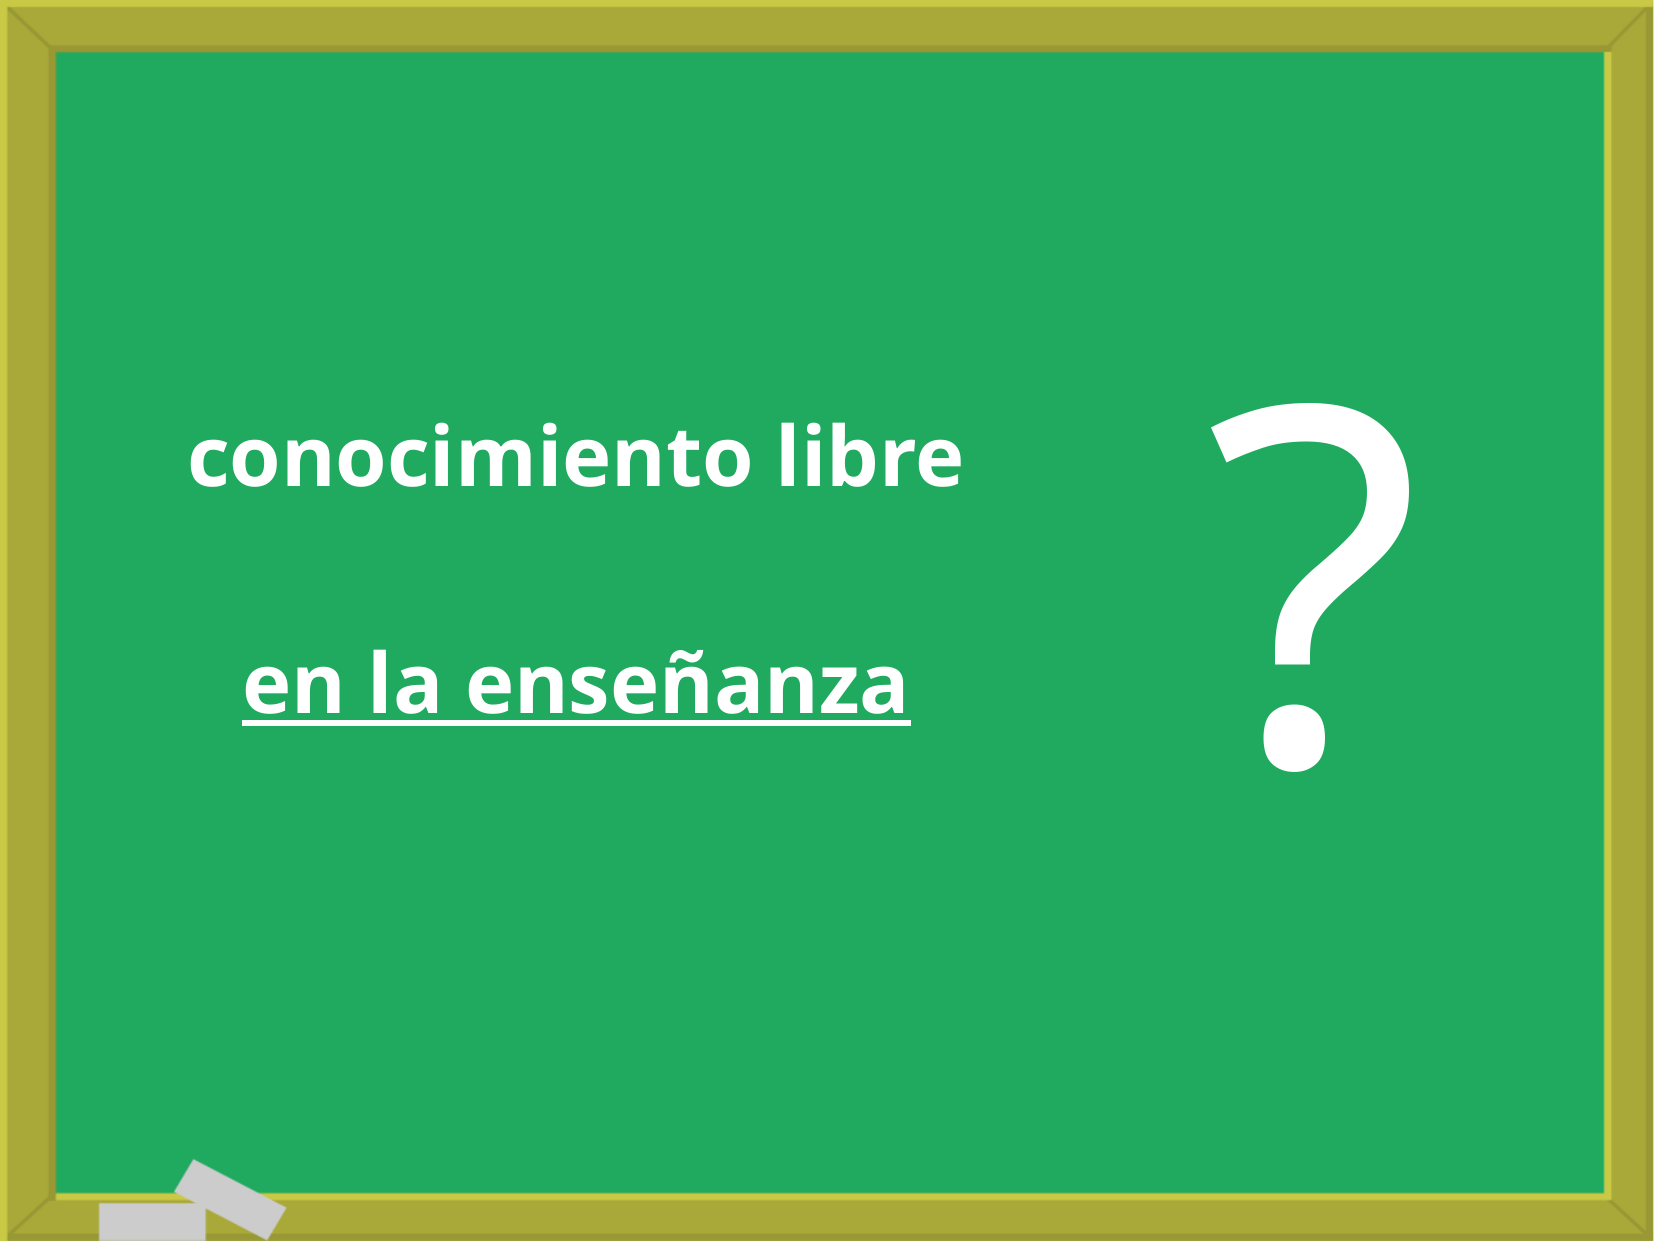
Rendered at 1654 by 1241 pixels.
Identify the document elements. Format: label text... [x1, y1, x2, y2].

picture [0, 0, 1654, 1241]
text_box ? [1190, 223, 1537, 1016]
text_box conocimiento libre en la enseñanza [172, 390, 1151, 793]
